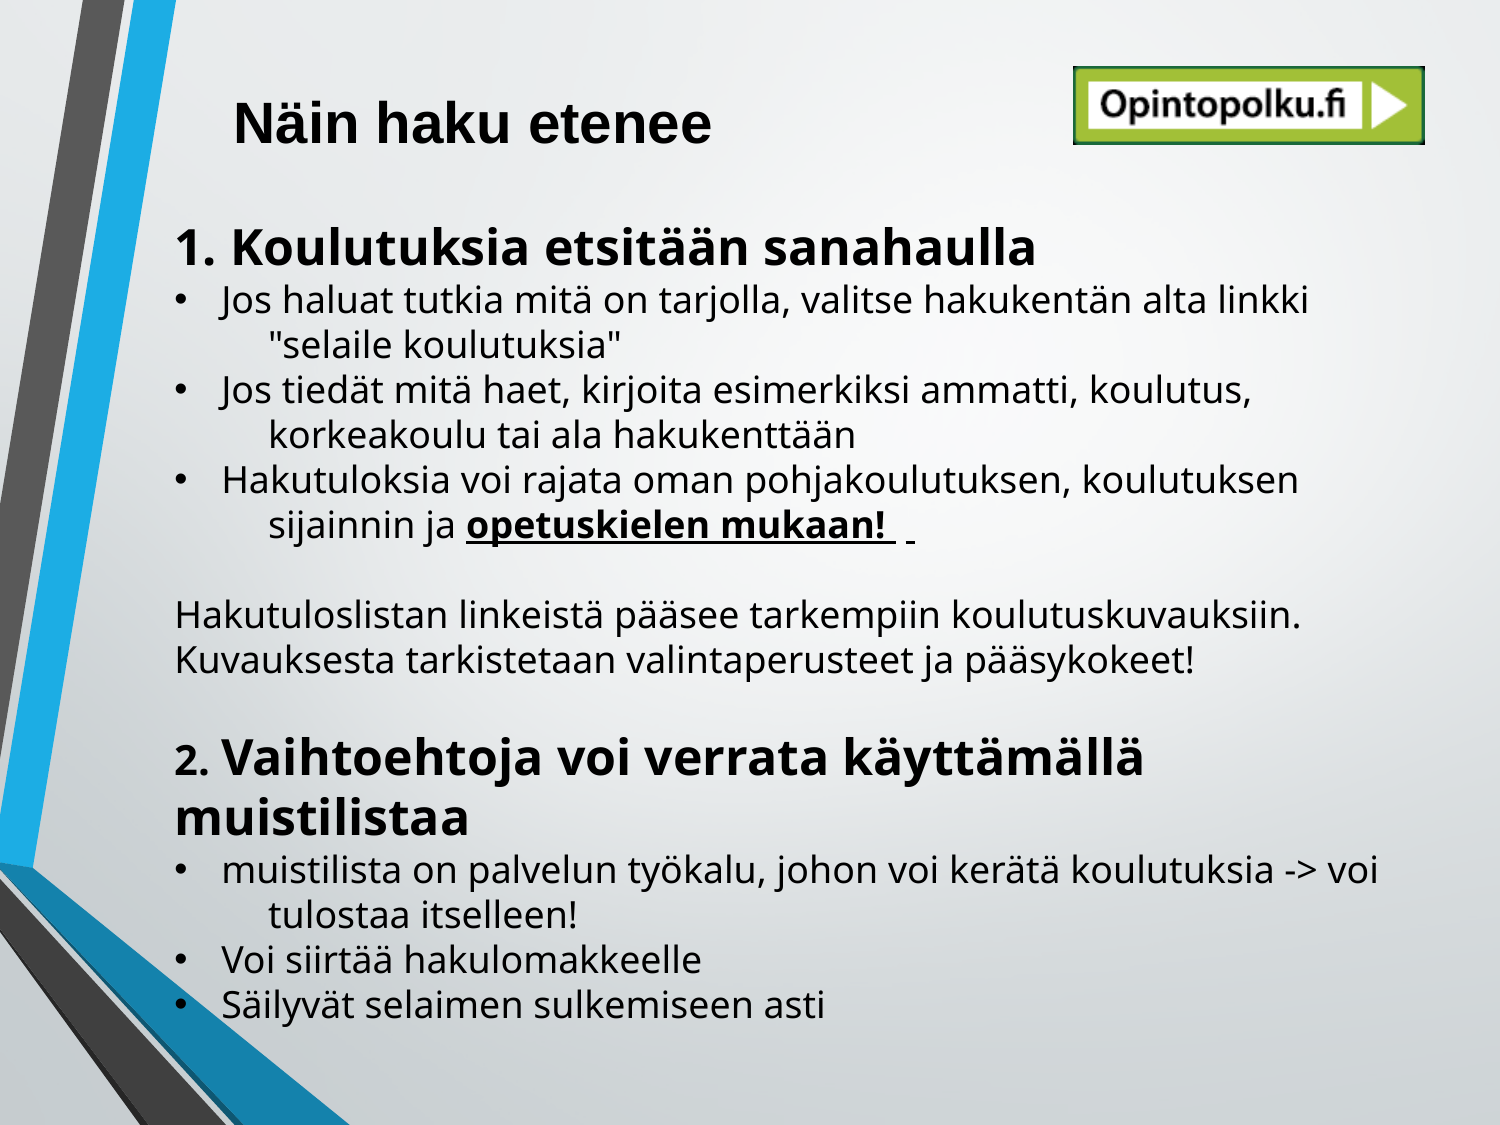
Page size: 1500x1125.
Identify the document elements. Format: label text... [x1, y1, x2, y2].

picture [1073, 66, 1425, 145]
text_box Näin haku etenee [218, 78, 846, 163]
text_box Koulutuksia etsitään sanahaulla Jos haluat tutkia mitä on tarjolla, valitse hakukentän alta linkki "selaile koulutuksia" Jos tiedät mitä haet, kirjoita esimerkiksi ammatti, koulutus, korkeakoulu tai ala hakukenttään Hakutuloksia voi rajata oman pohjakoulutuksen, koulutuksen sijainnin ja opetuskielen mukaan! Hakutuloslistan linkeistä pääsee tarkempiin koulutuskuvauksiin. Kuvauksesta tarkistetaan valintaperusteet ja pääsykokeet! 2. Vaihtoehtoja voi verrata käyttämällä muistilistaa muistilista on palvelun työkalu, johon voi kerätä koulutuksia -> voi tulostaa itselleen! Voi siirtää hakulomakkeelle Säilyvät selaimen sulkemiseen asti [159, 208, 1459, 1125]
